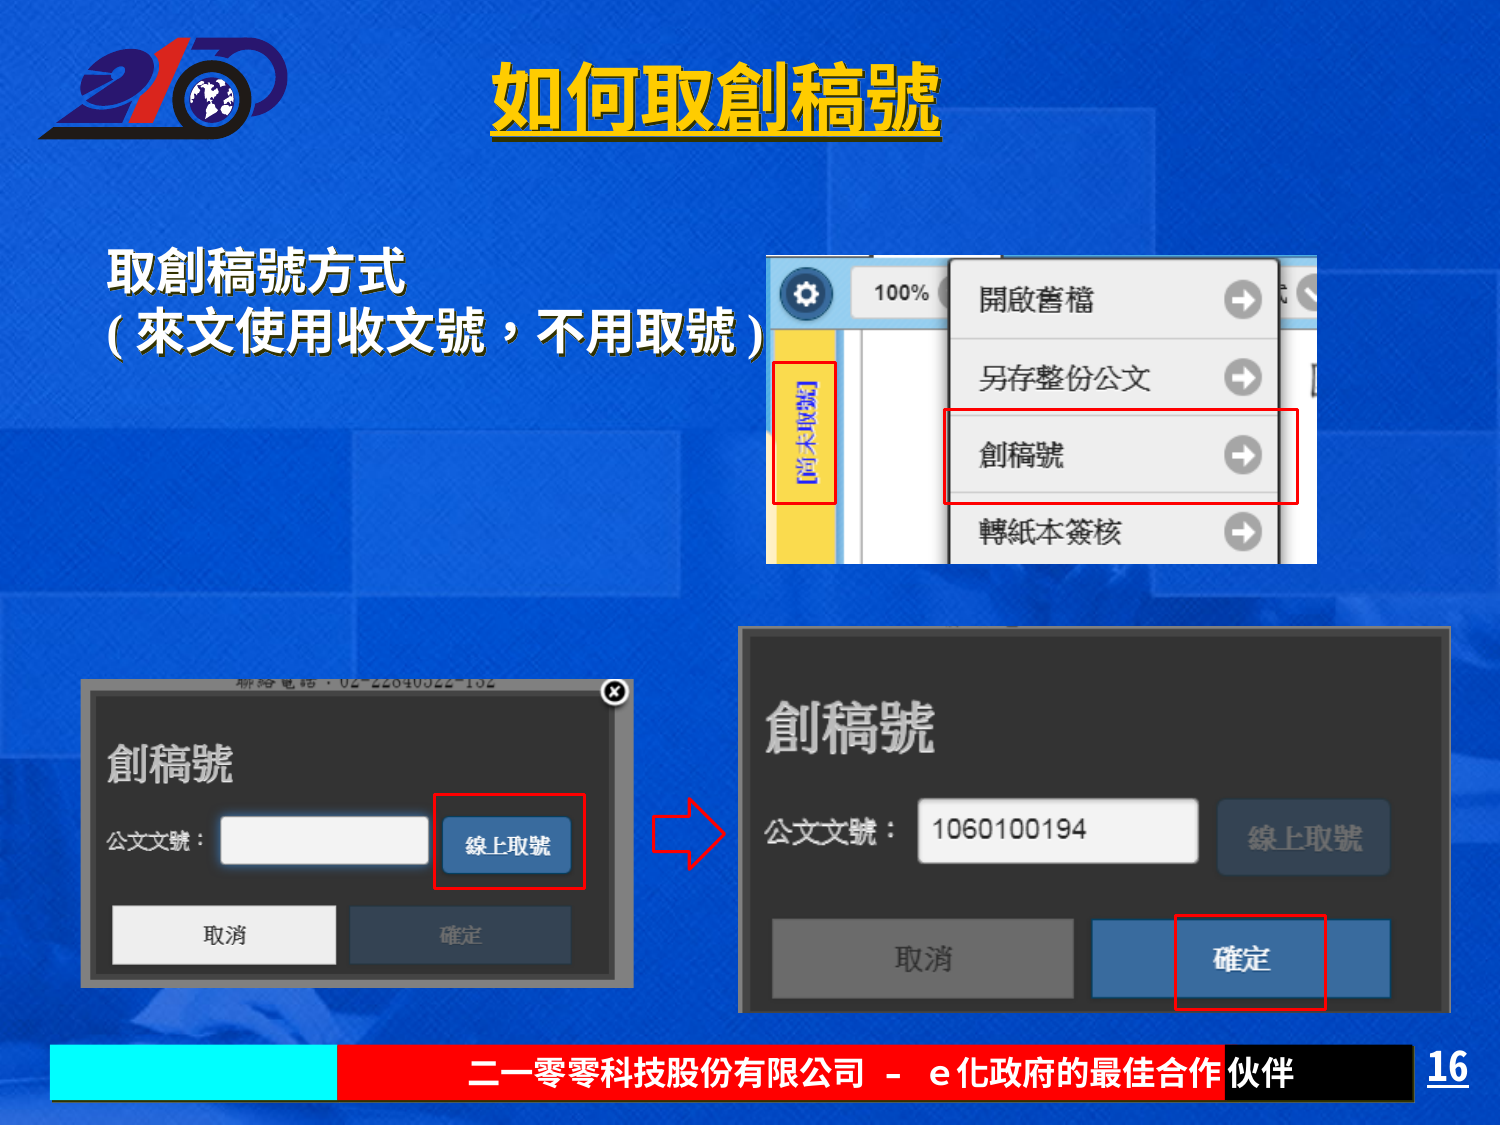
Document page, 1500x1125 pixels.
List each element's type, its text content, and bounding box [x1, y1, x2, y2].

text_box 如何取創稿號 [475, 42, 956, 149]
text_box 取創稿號方式 (來文使用收文號，不用取號) [91, 231, 779, 368]
picture [0, 0, 1500, 1125]
